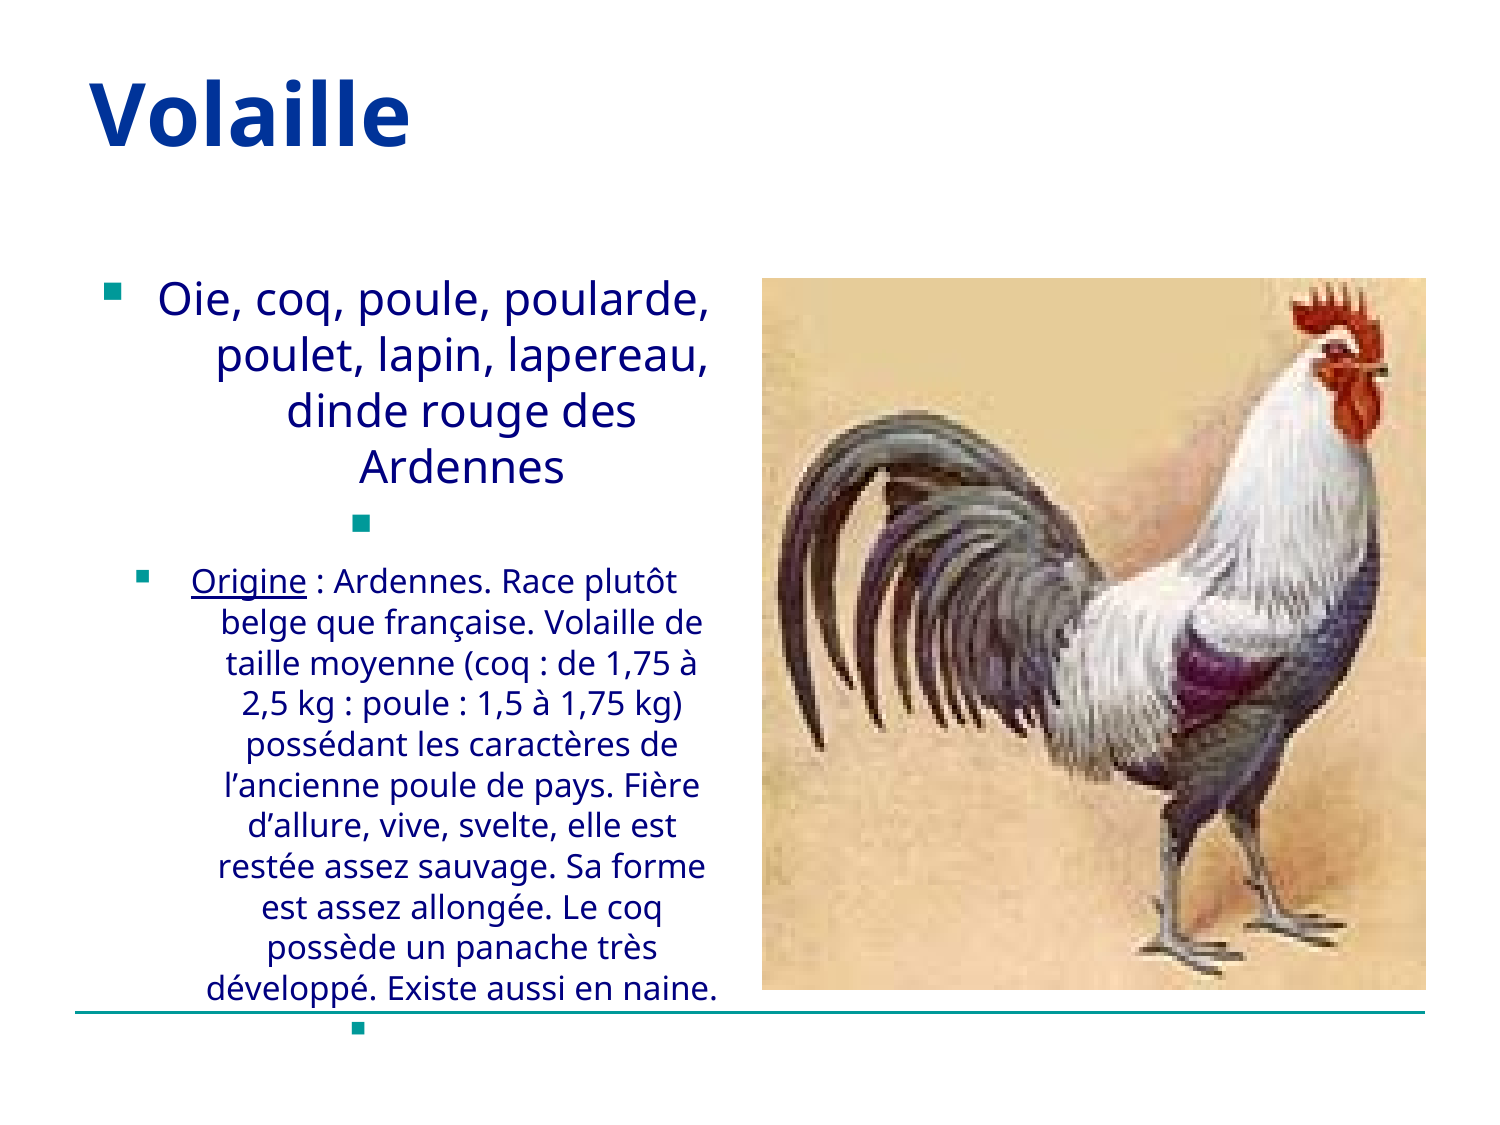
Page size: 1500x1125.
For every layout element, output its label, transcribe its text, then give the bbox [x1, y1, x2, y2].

list Oie, coq, poule, poularde, poulet, lapin, lapereau, dinde rouge des Ardennes Origine : Ardennes. Race plutôt belge que française. Volaille de taille moyenne (coq : de 1,75 à 2,5 kg : poule : 1,5 à 1,75 kg) possédant les caractères de l’ancienne poule de pays. Fière d’allure, vive, svelte, elle est restée assez sauvage. Sa forme est assez allongée. Le coq possède un panache très développé. Existe aussi en naine. [75, 262, 738, 1006]
picture [762, 278, 1426, 990]
title Volaille [75, 45, 1426, 233]
